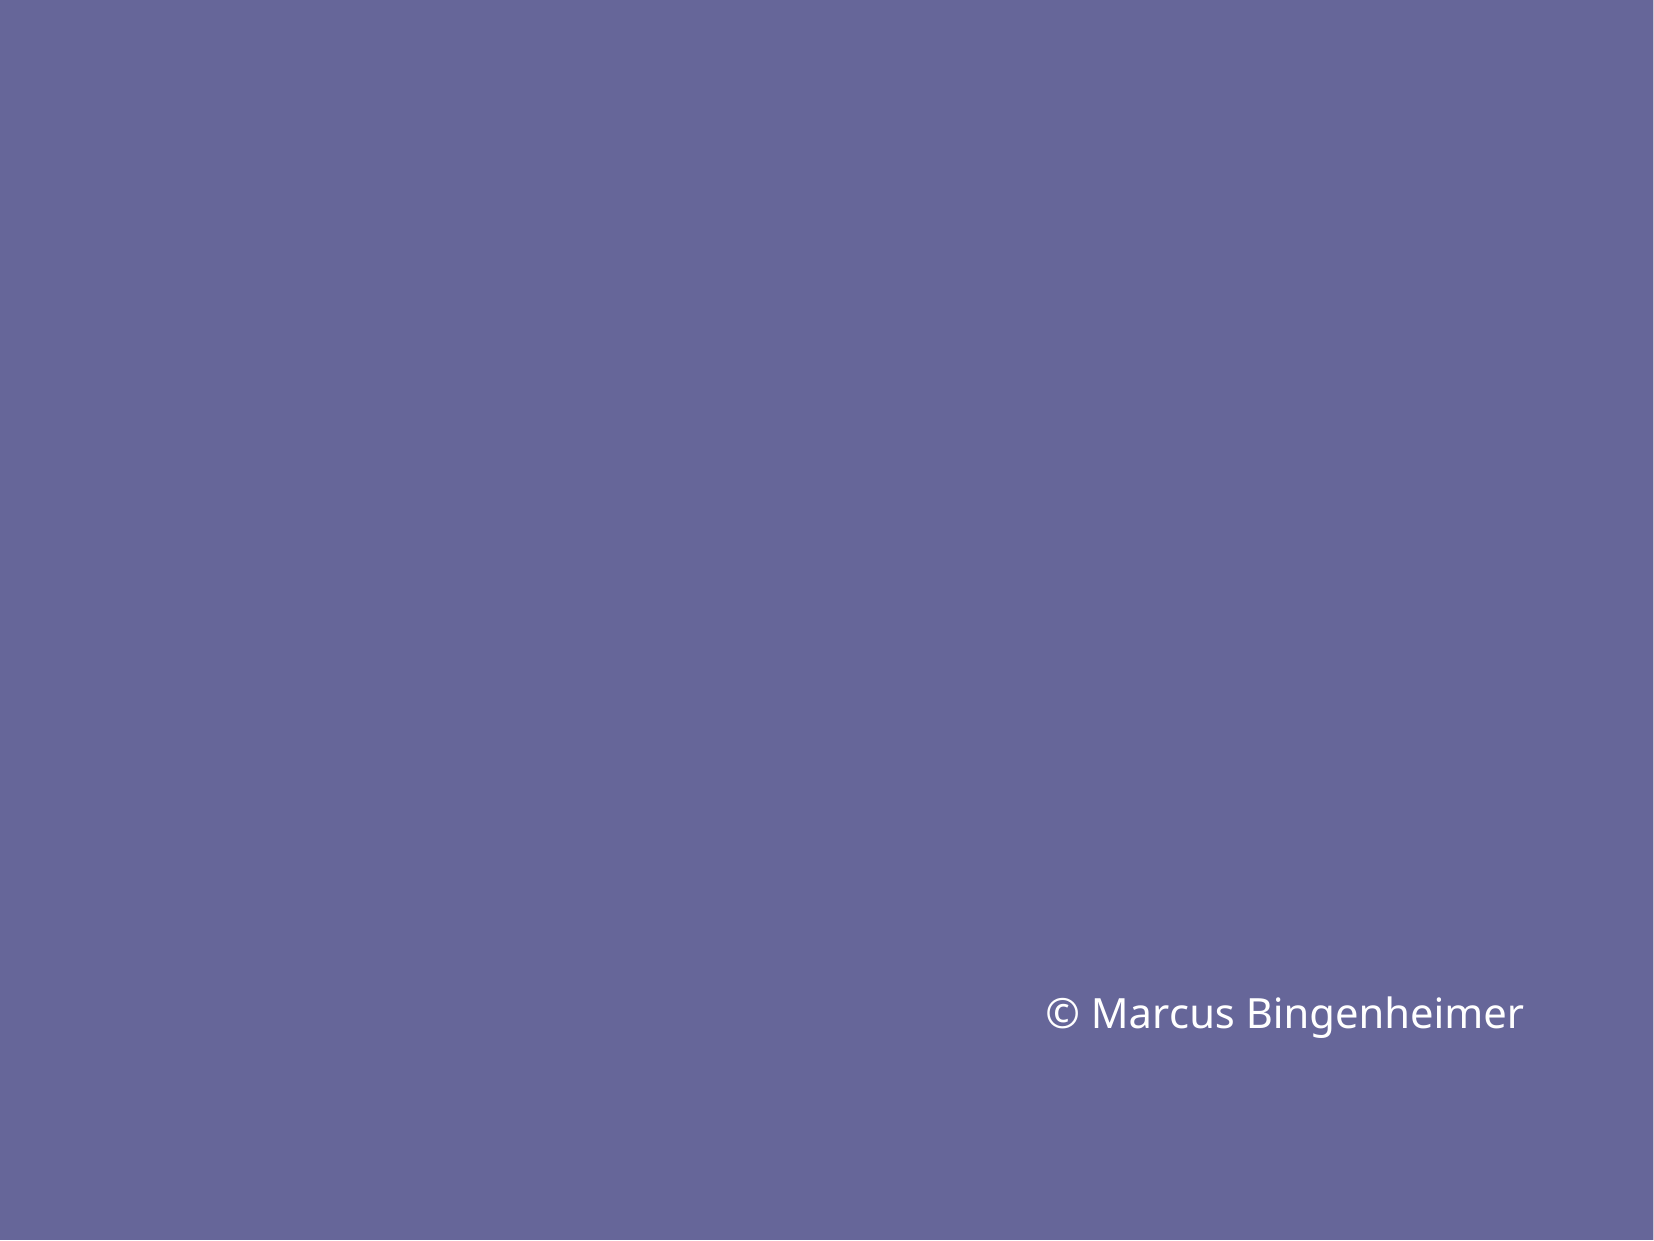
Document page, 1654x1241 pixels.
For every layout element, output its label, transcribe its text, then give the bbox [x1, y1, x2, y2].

list © Marcus Bingenheimer [112, 926, 1525, 1128]
